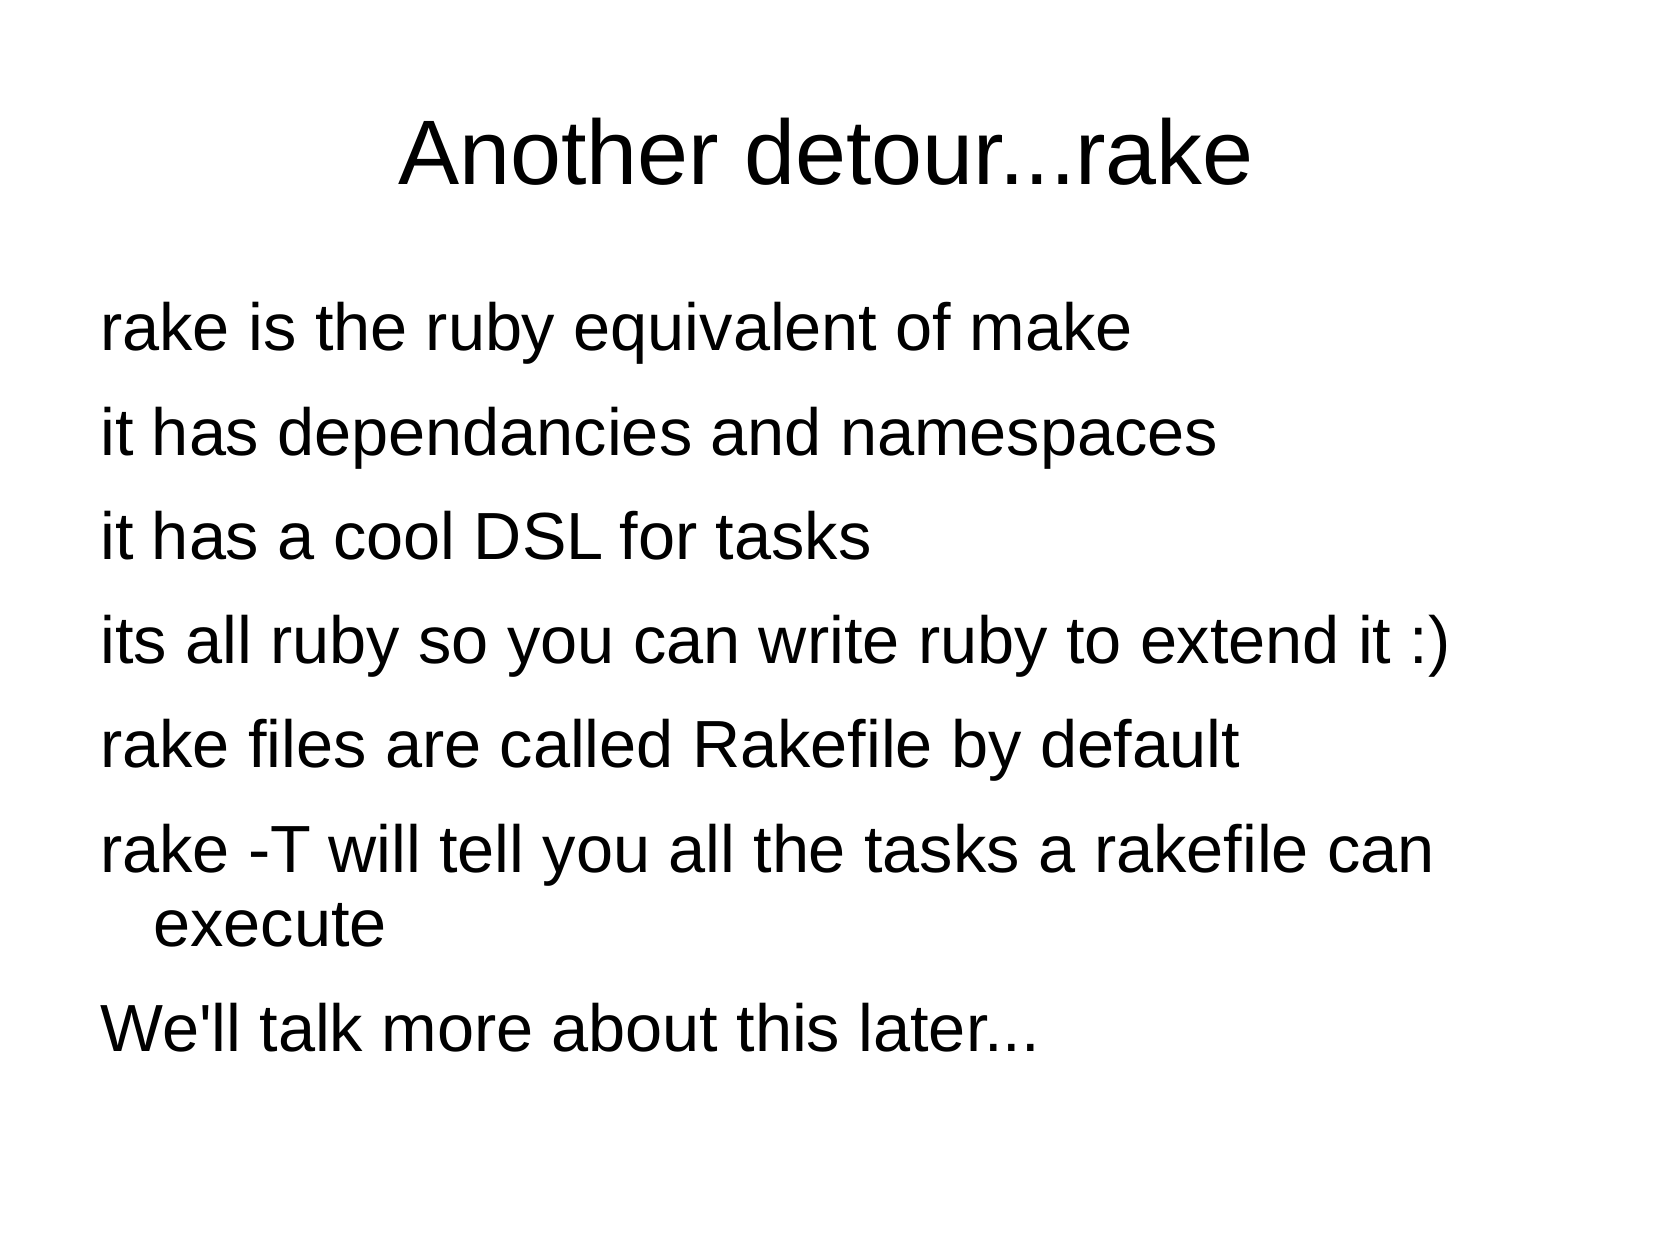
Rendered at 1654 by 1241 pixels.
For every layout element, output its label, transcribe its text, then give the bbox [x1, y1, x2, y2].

title Another detour...rake [82, 56, 1571, 250]
list rake is the ruby equivalent of make it has dependancies and namespaces it has a cool DSL for tasks its all ruby so you can write ruby to extend it :) rake files are called Rakefile by default rake -T will tell you all the tasks a rakefile can execute We'll talk more about this later... [82, 290, 1571, 1094]
